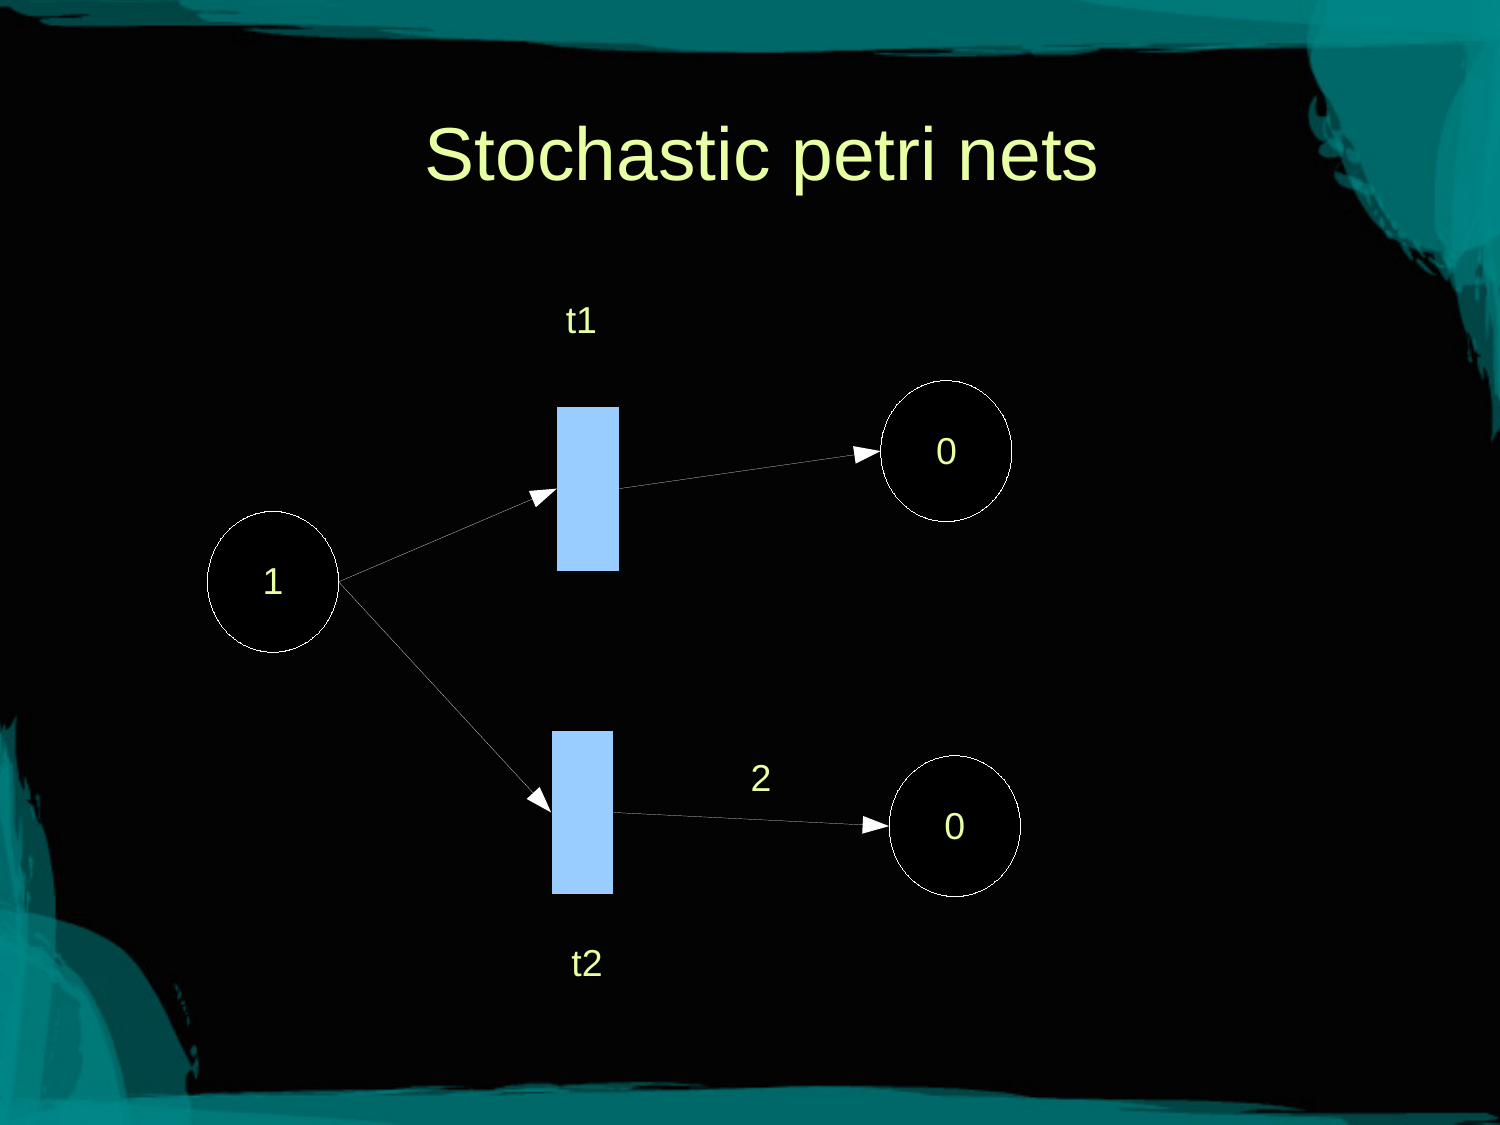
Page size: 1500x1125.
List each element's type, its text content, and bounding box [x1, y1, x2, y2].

text_box 0 [889, 755, 1021, 897]
text_box t2 [556, 934, 858, 992]
text_box [551, 730, 614, 895]
text_box 2 [735, 750, 799, 807]
text_box 0 [880, 380, 1012, 522]
text_box 1 [207, 511, 339, 653]
title Stochastic petri nets [262, 0, 1263, 309]
text_box t1 [551, 292, 853, 350]
text_box [556, 406, 620, 572]
picture [0, 0, 1500, 1125]
